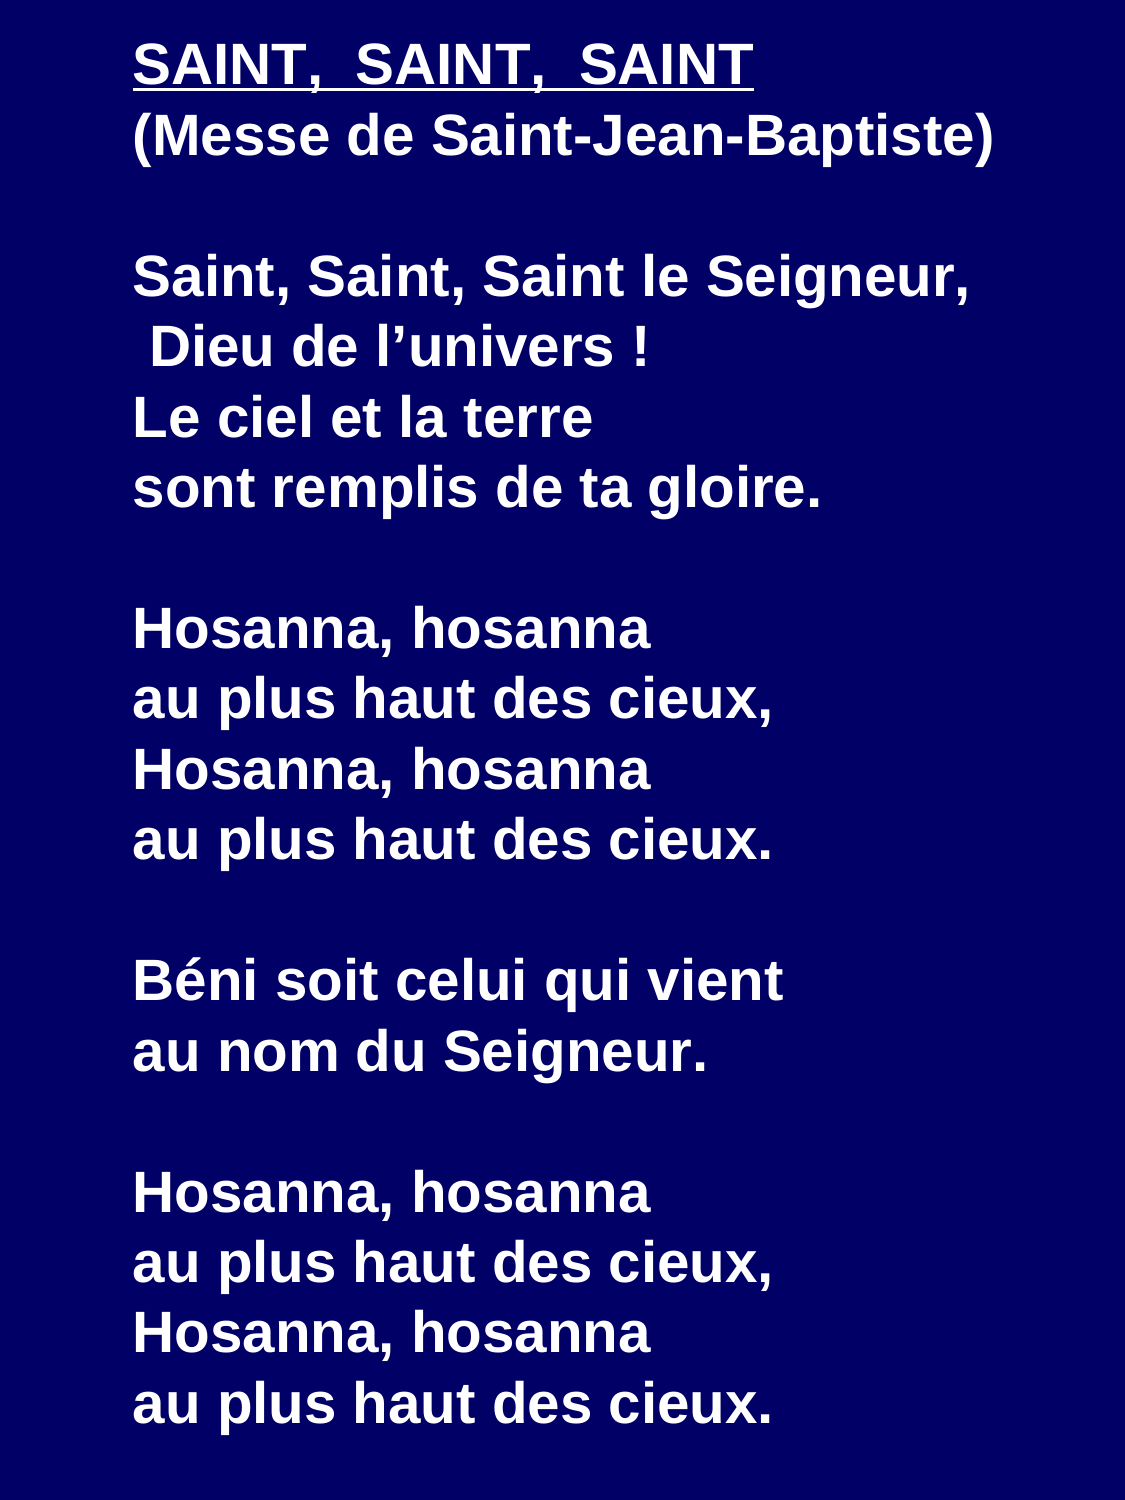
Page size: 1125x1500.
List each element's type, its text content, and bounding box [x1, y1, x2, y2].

text_box SAINT, SAINT, SAINT (Messe de Saint-Jean-Baptiste) Saint, Saint, Saint le Seigneur, Dieu de l’univers ! Le ciel et la terre sont remplis de ta gloire. Hosanna, hosanna au plus haut des cieux, Hosanna, hosanna au plus haut des cieux. Béni soit celui qui vient au nom du Seigneur. Hosanna, hosanna au plus haut des cieux, Hosanna, hosanna au plus haut des cieux. [118, 18, 1111, 1443]
